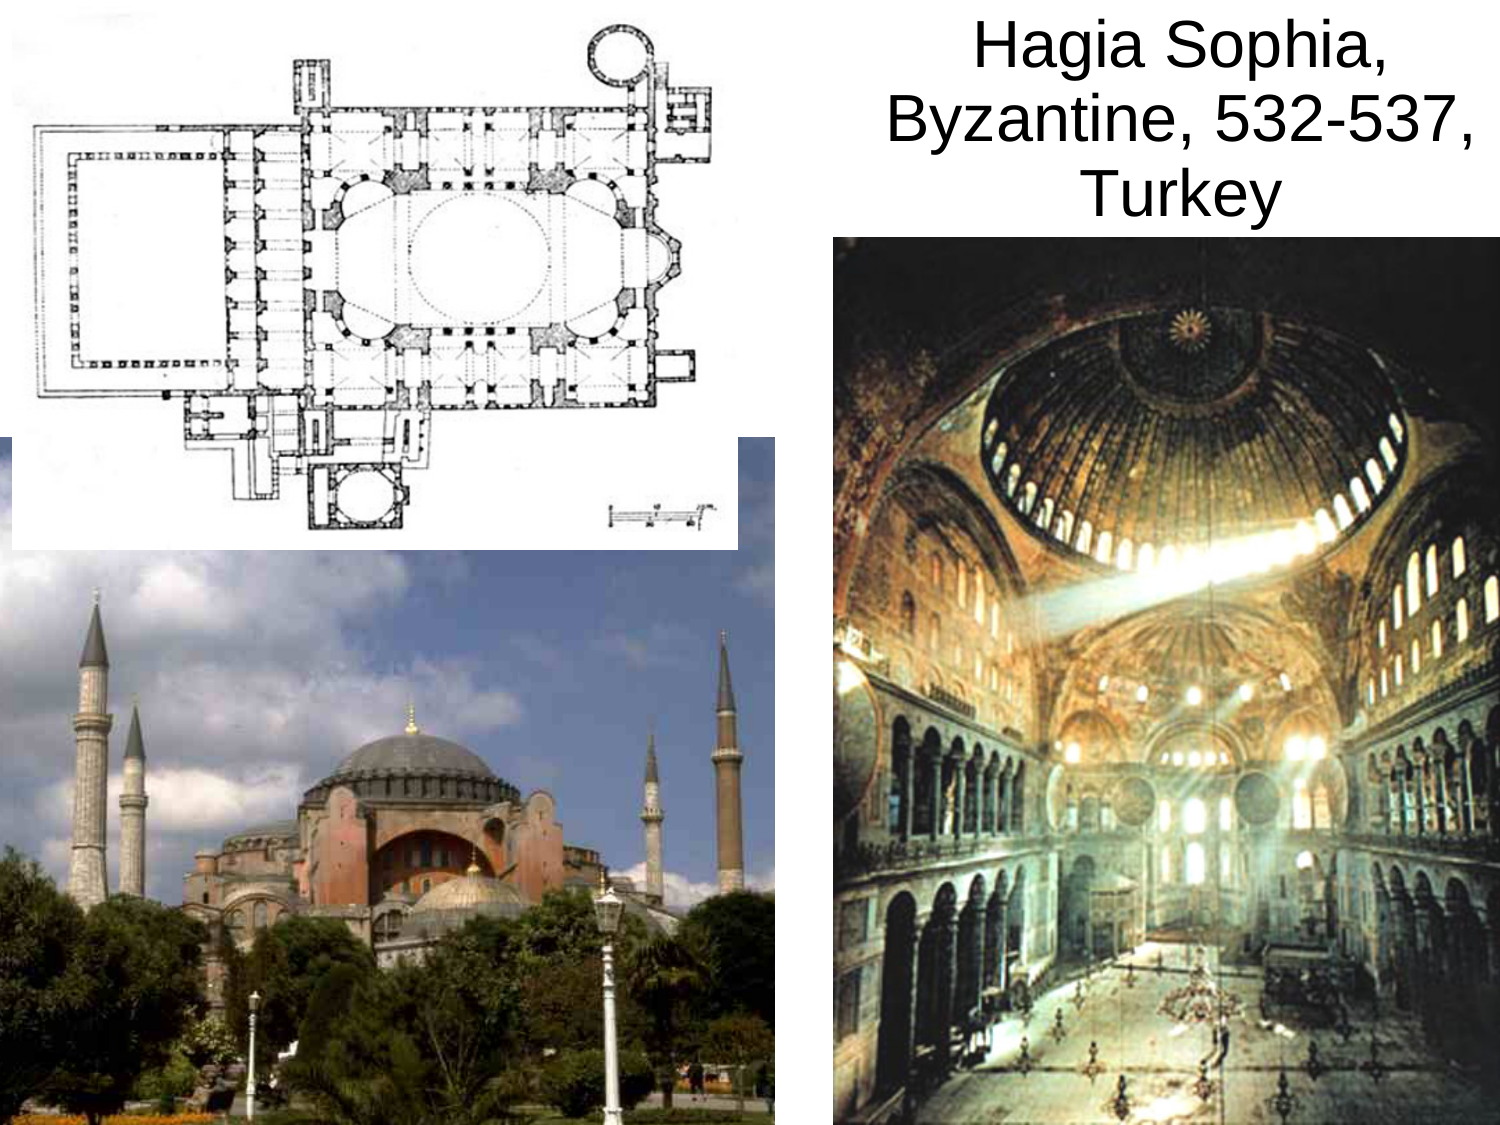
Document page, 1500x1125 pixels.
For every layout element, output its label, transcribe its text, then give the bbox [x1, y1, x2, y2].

title Hagia Sophia, Byzantine, 532-537, Turkey [862, 0, 1500, 237]
picture [0, 6, 775, 1125]
picture [833, 237, 1500, 1125]
